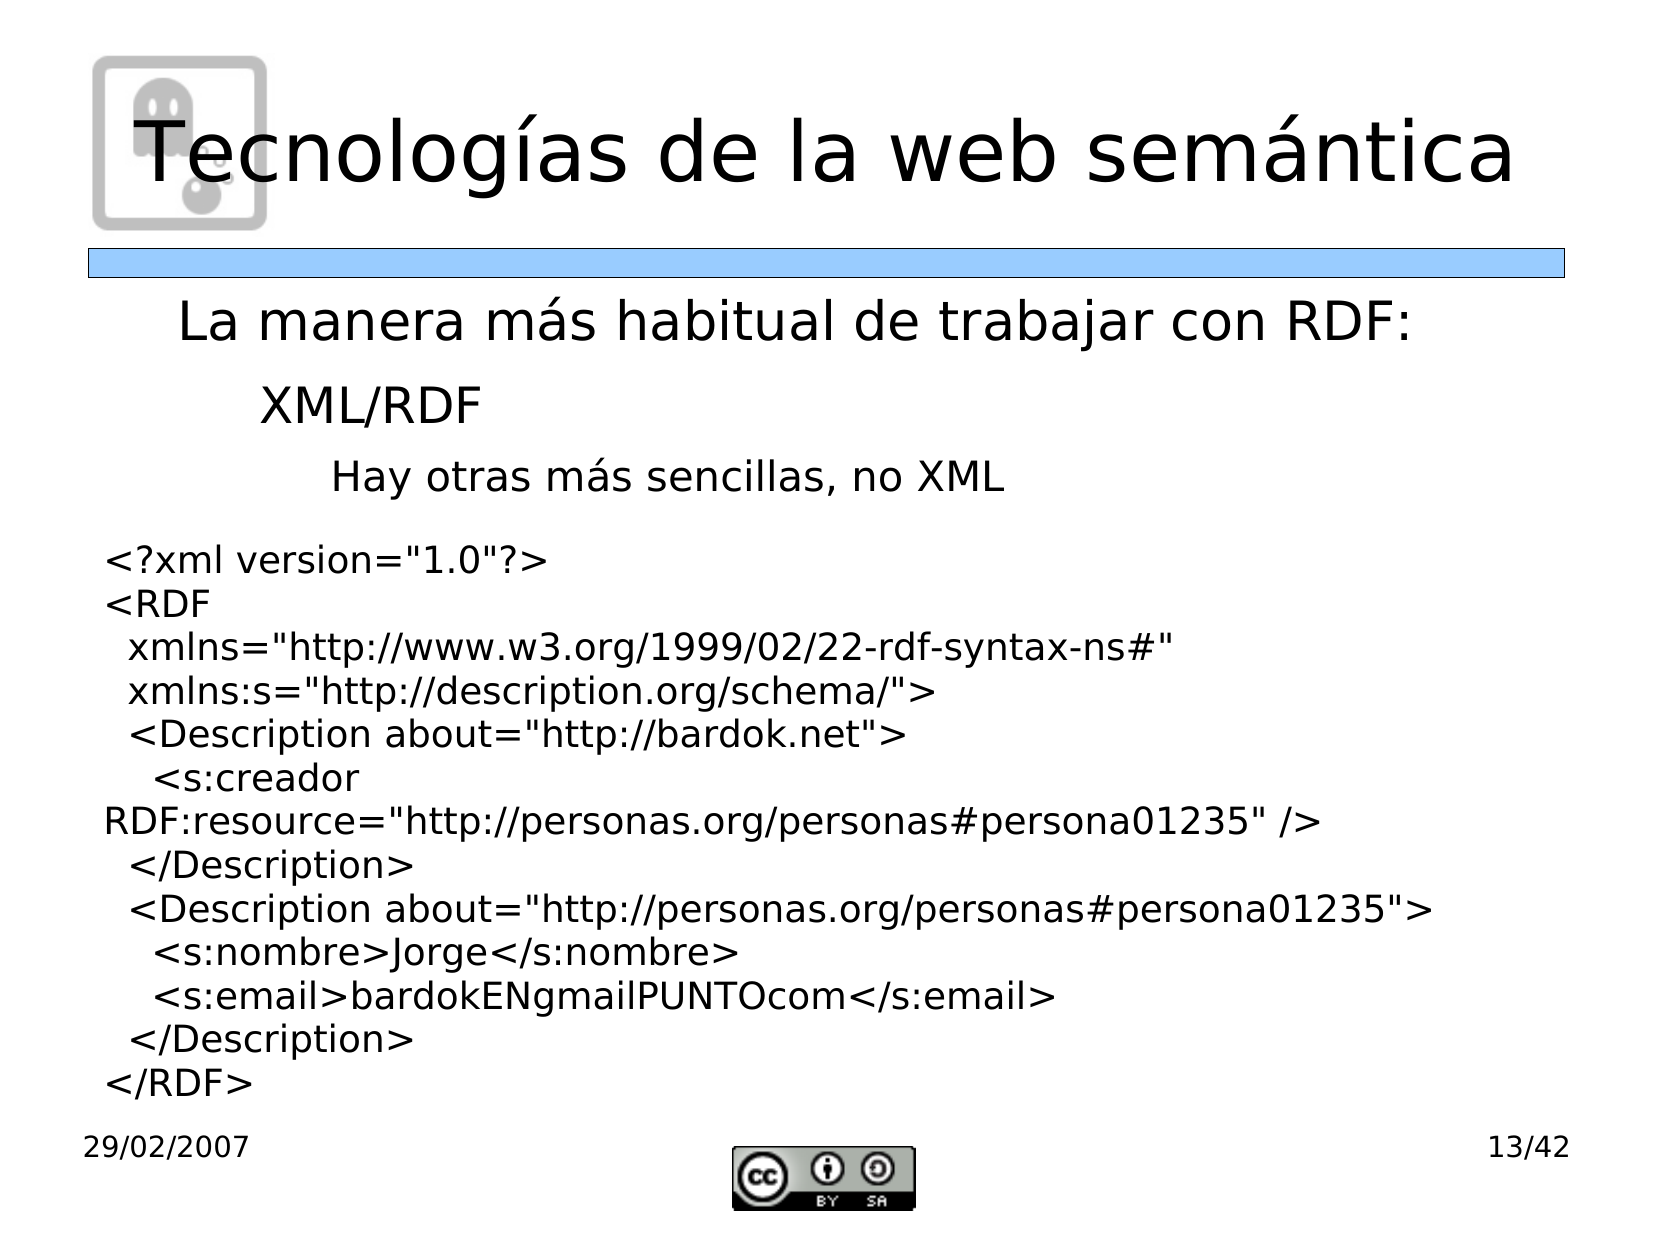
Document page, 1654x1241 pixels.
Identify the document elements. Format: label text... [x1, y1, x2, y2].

list La manera más habitual de trabajar con RDF: XML/RDF Hay otras más sencillas, no XML [82, 290, 1571, 1094]
picture [732, 1146, 916, 1211]
text_box <?xml version="1.0"?> <RDF xmlns="http://www.w3.org/1999/02/22-rdf-syntax-ns#" xmlns:s="http://description.org/schema/"> <Description about="http://bardok.net"> <s:creador RDF:resource="http://personas.org/personas#persona01235" /> </Description> <Description about="http://personas.org/personas#persona01235"> <s:nombre>Jorge</s:nombre> <s:email>bardokENgmailPUNTOcom</s:email> </Description> </RDF> [88, 531, 1578, 1069]
title Tecnologías de la web semántica [82, 49, 1571, 257]
list La manera más habitual de trabajar con RDF: XML/RDF Hay otras más sencillas, no XML [209, 1069, 1571, 1094]
